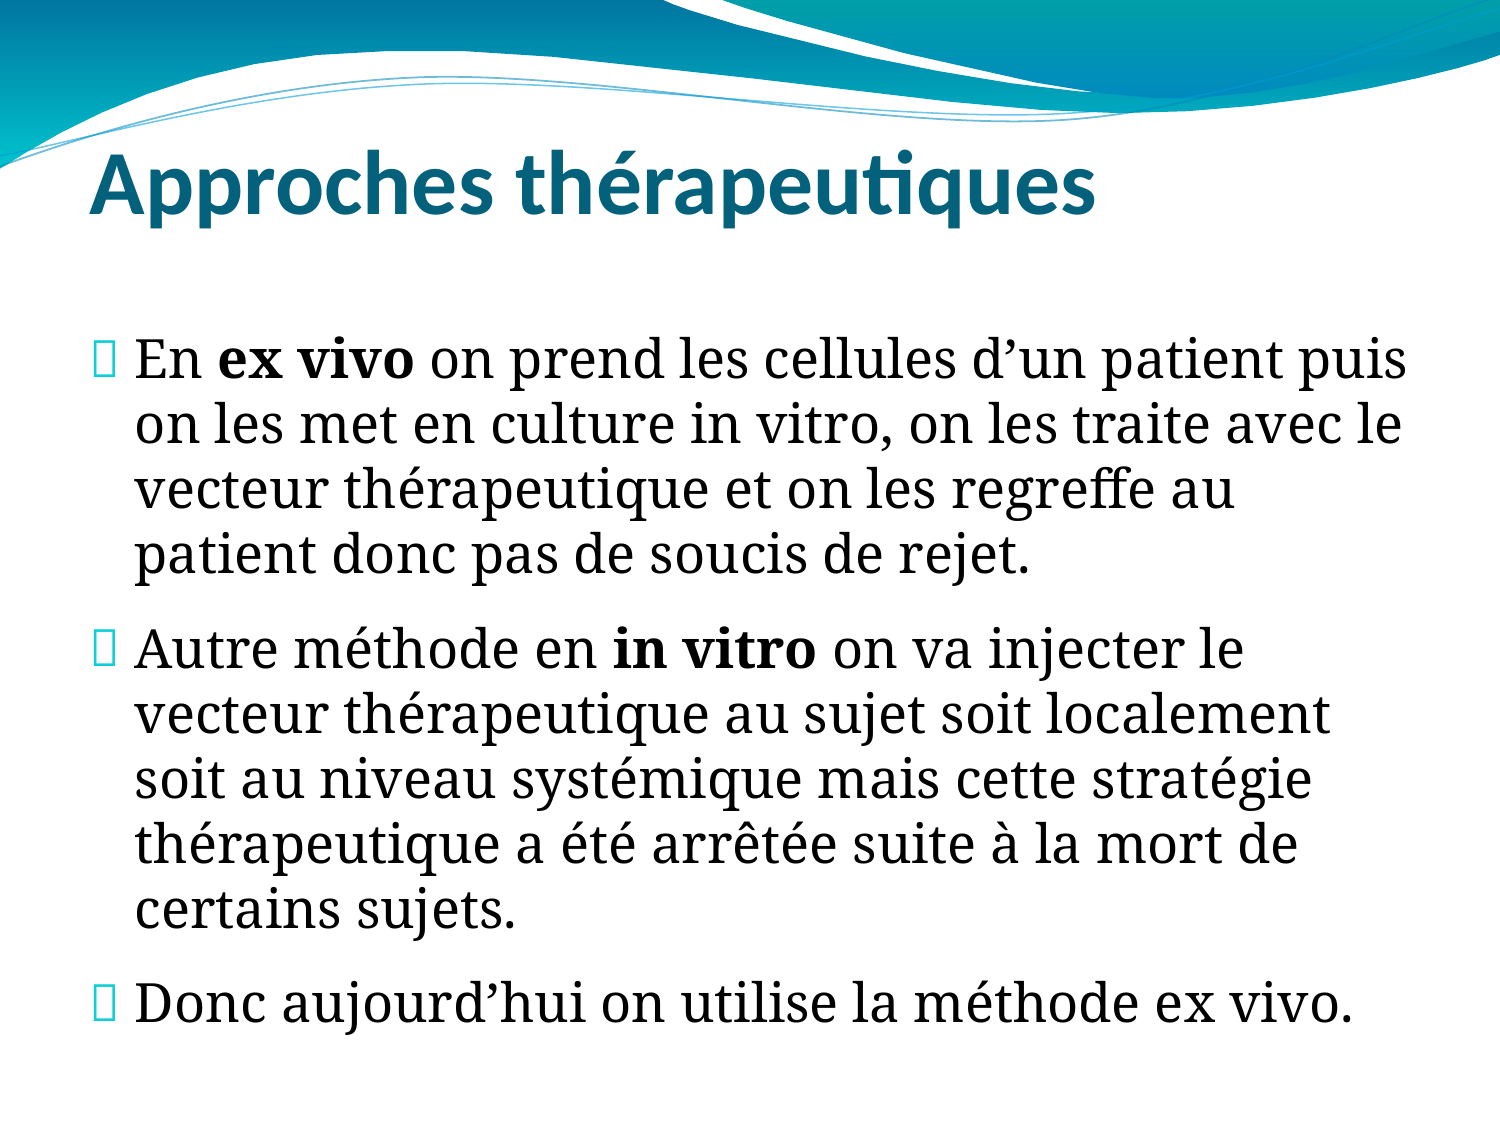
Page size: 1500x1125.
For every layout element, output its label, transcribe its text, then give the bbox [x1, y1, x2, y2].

list En ex vivo on prend les cellules d’un patient puis on les met en culture in vitro, on les traite avec le vecteur thérapeutique et on les regreffe au patient donc pas de soucis de rejet. Autre méthode en in vitro on va injecter le vecteur thérapeutique au sujet soit localement soit au niveau systémique mais cette stratégie thérapeutique a été arrêtée suite à la mort de certains sujets. Donc aujourd’hui on utilise la méthode ex vivo. [75, 317, 1425, 1038]
title Approches thérapeutiques [75, 115, 1425, 317]
